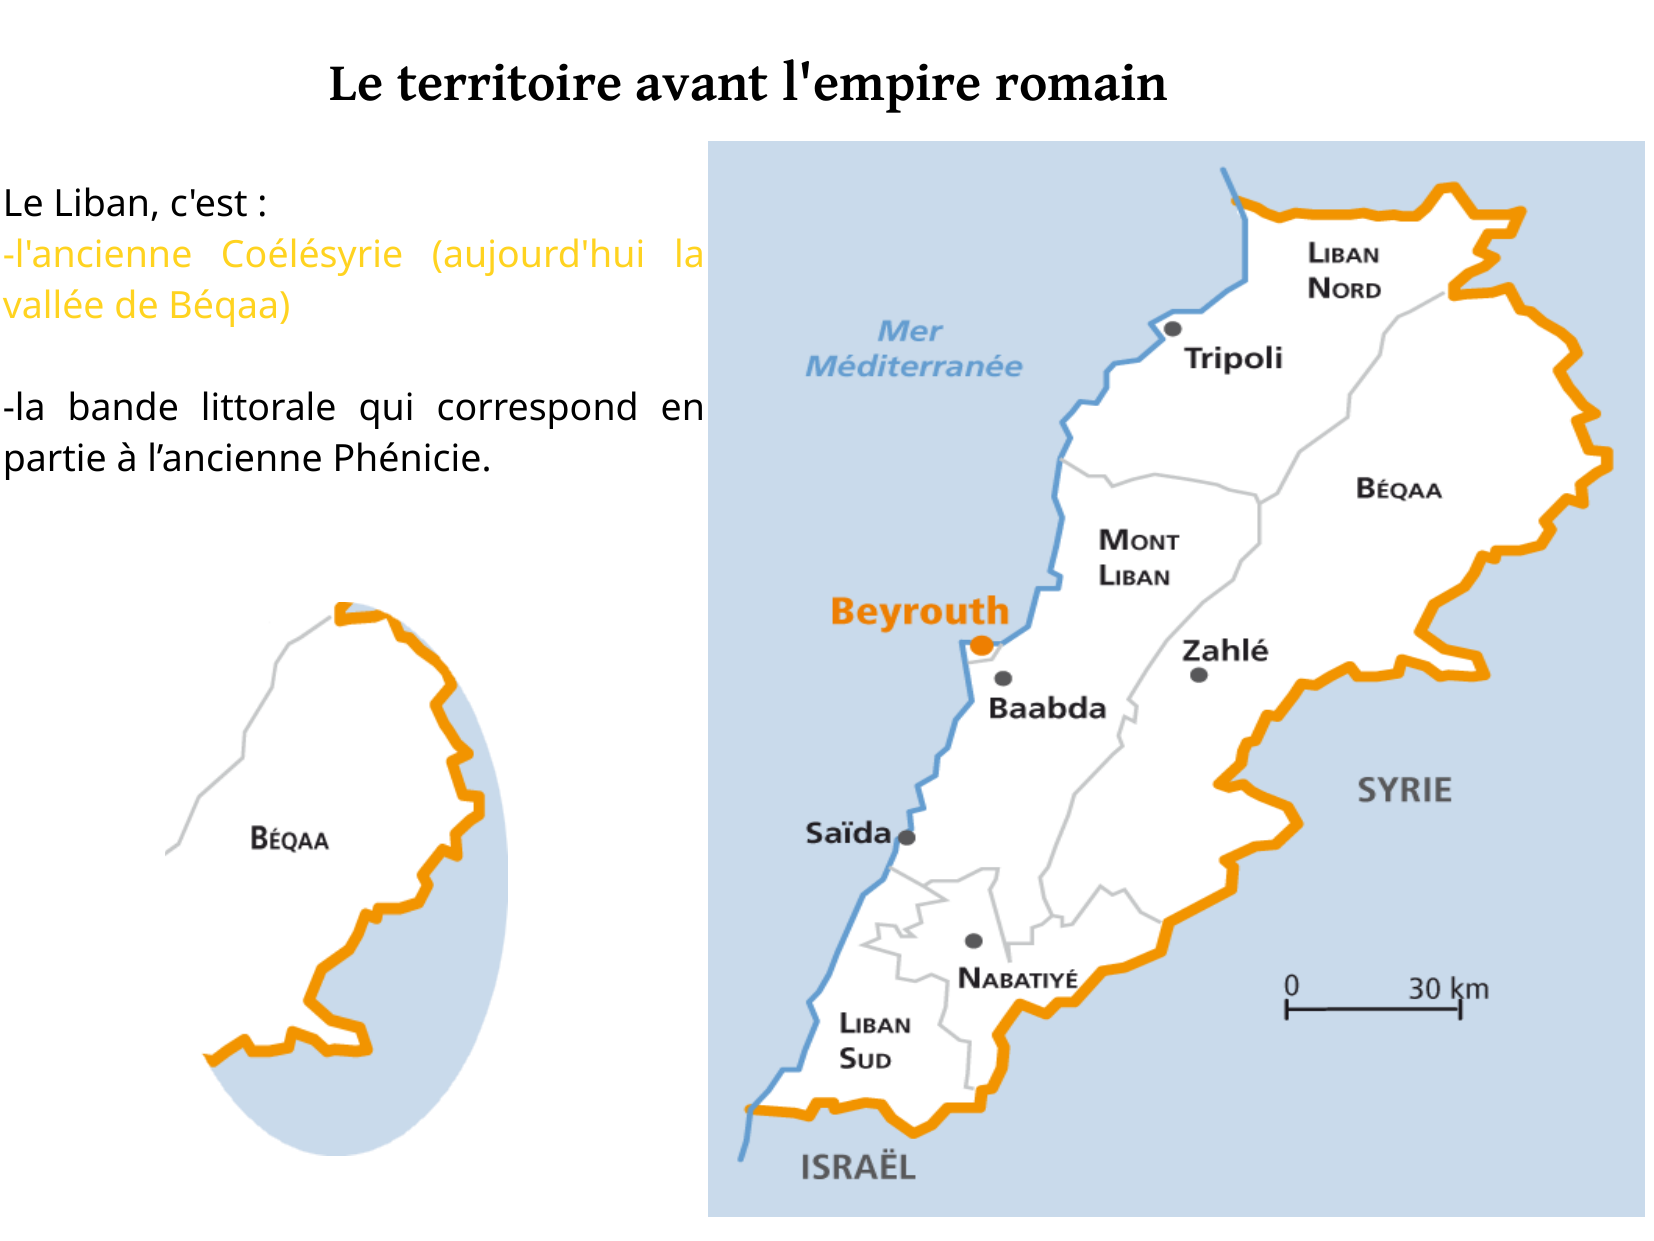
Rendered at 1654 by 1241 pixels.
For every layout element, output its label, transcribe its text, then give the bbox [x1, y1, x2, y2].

text_box Le territoire avant l'empire romain [0, 45, 1577, 157]
text_box Le Liban, c'est : -l'ancienne Coélésyrie (aujourd'hui la vallée de Béqaa) -la bande littorale qui correspond en partie à l’ancienne Phénicie. [0, 168, 721, 1229]
picture [708, 141, 1645, 1217]
picture [165, 602, 508, 1156]
